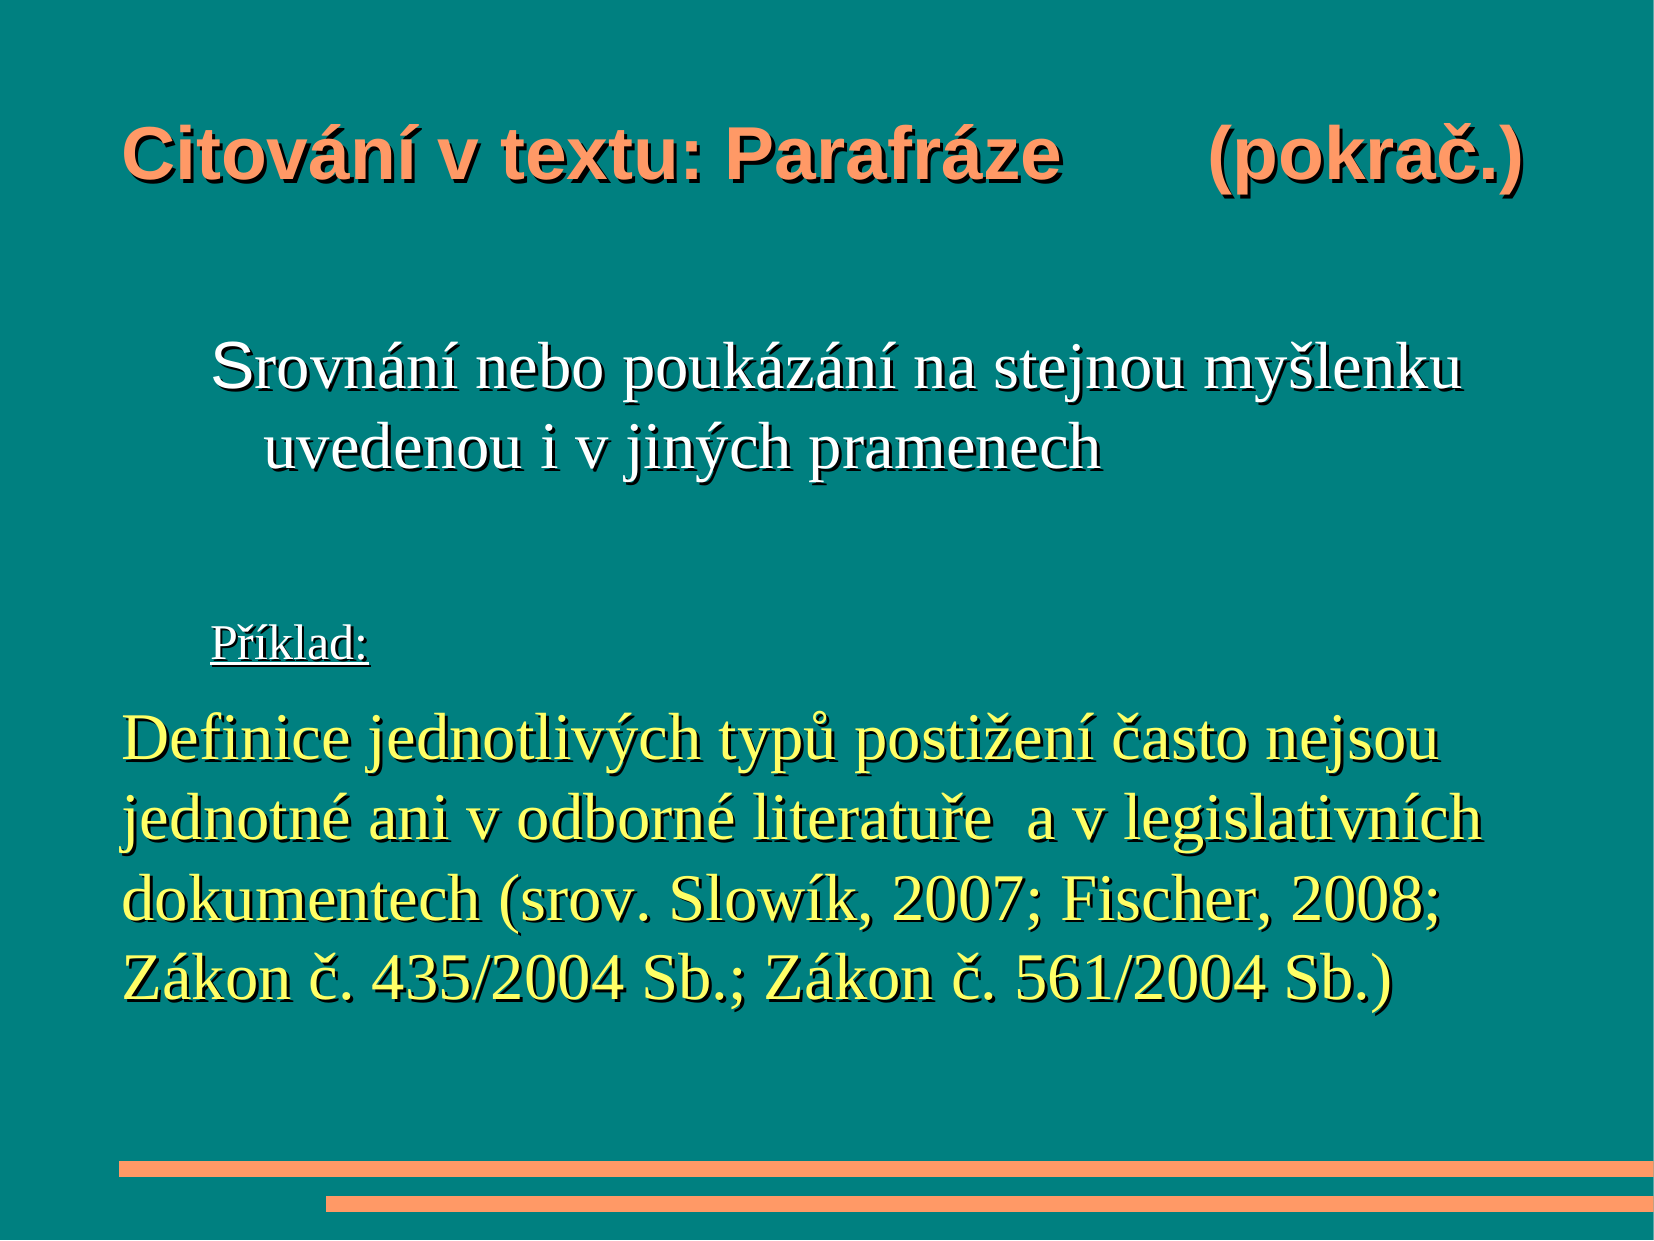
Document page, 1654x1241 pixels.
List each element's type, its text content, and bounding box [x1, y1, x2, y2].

title Citování v textu: Parafráze (pokrač.) [121, 46, 1534, 254]
list Srovnání nebo poukázání na stejnou myšlenku uvedenou i v jiných pramenech Příklad: Definice jednotlivých typů postižení často nejsou jednotné ani v odborné literatuře a v legislativních dokumentech (srov. Slowík, 2007; Fischer, 2008; Zákon č. 435/2004 Sb.; Zákon č. 561/2004 Sb.) [121, 322, 1561, 1132]
